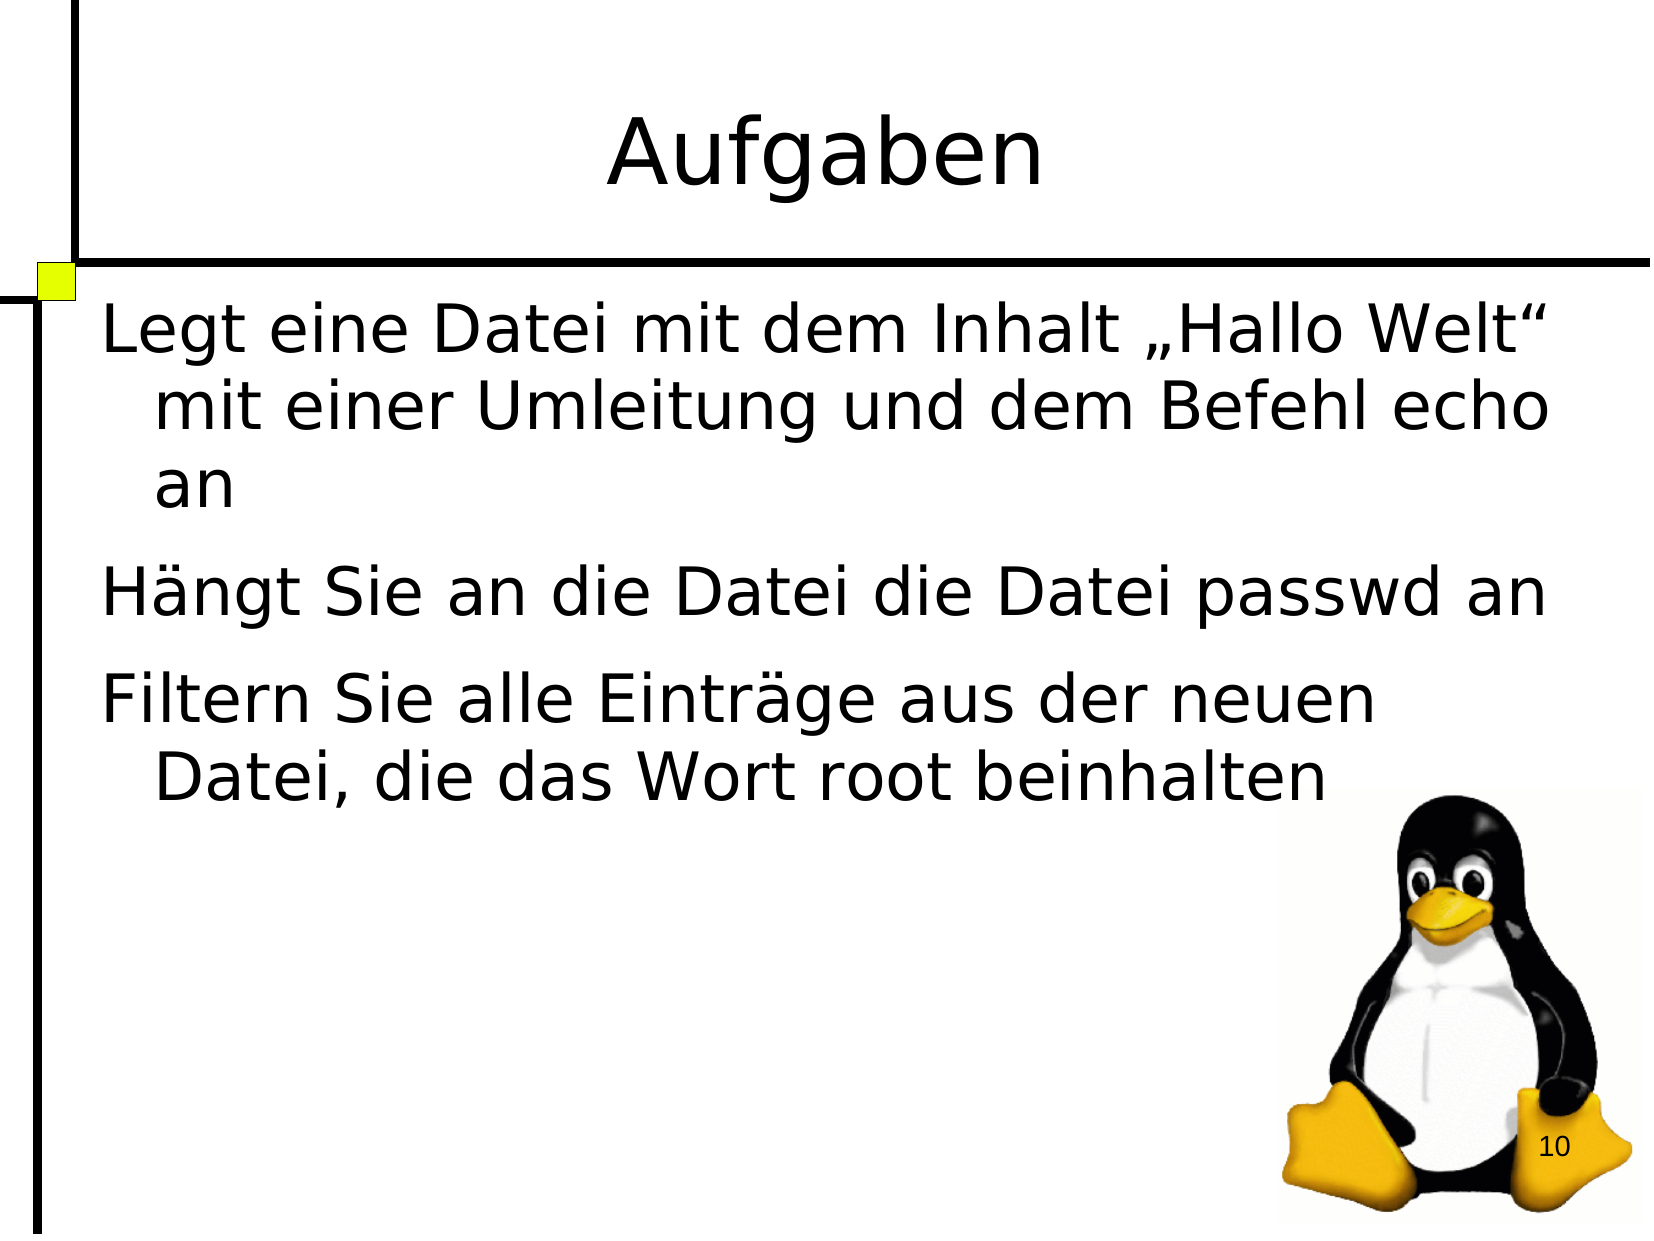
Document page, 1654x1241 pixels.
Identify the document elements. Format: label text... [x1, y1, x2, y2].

list Legt eine Datei mit dem Inhalt „Hallo Welt“ mit einer Umleitung und dem Befehl echo an Hängt Sie an die Datei die Datei passwd an Filtern Sie alle Einträge aus der neuen Datei, die das Wort root beinhalten [82, 290, 1571, 1109]
picture [1275, 787, 1642, 1223]
title Aufgaben [82, 49, 1571, 257]
